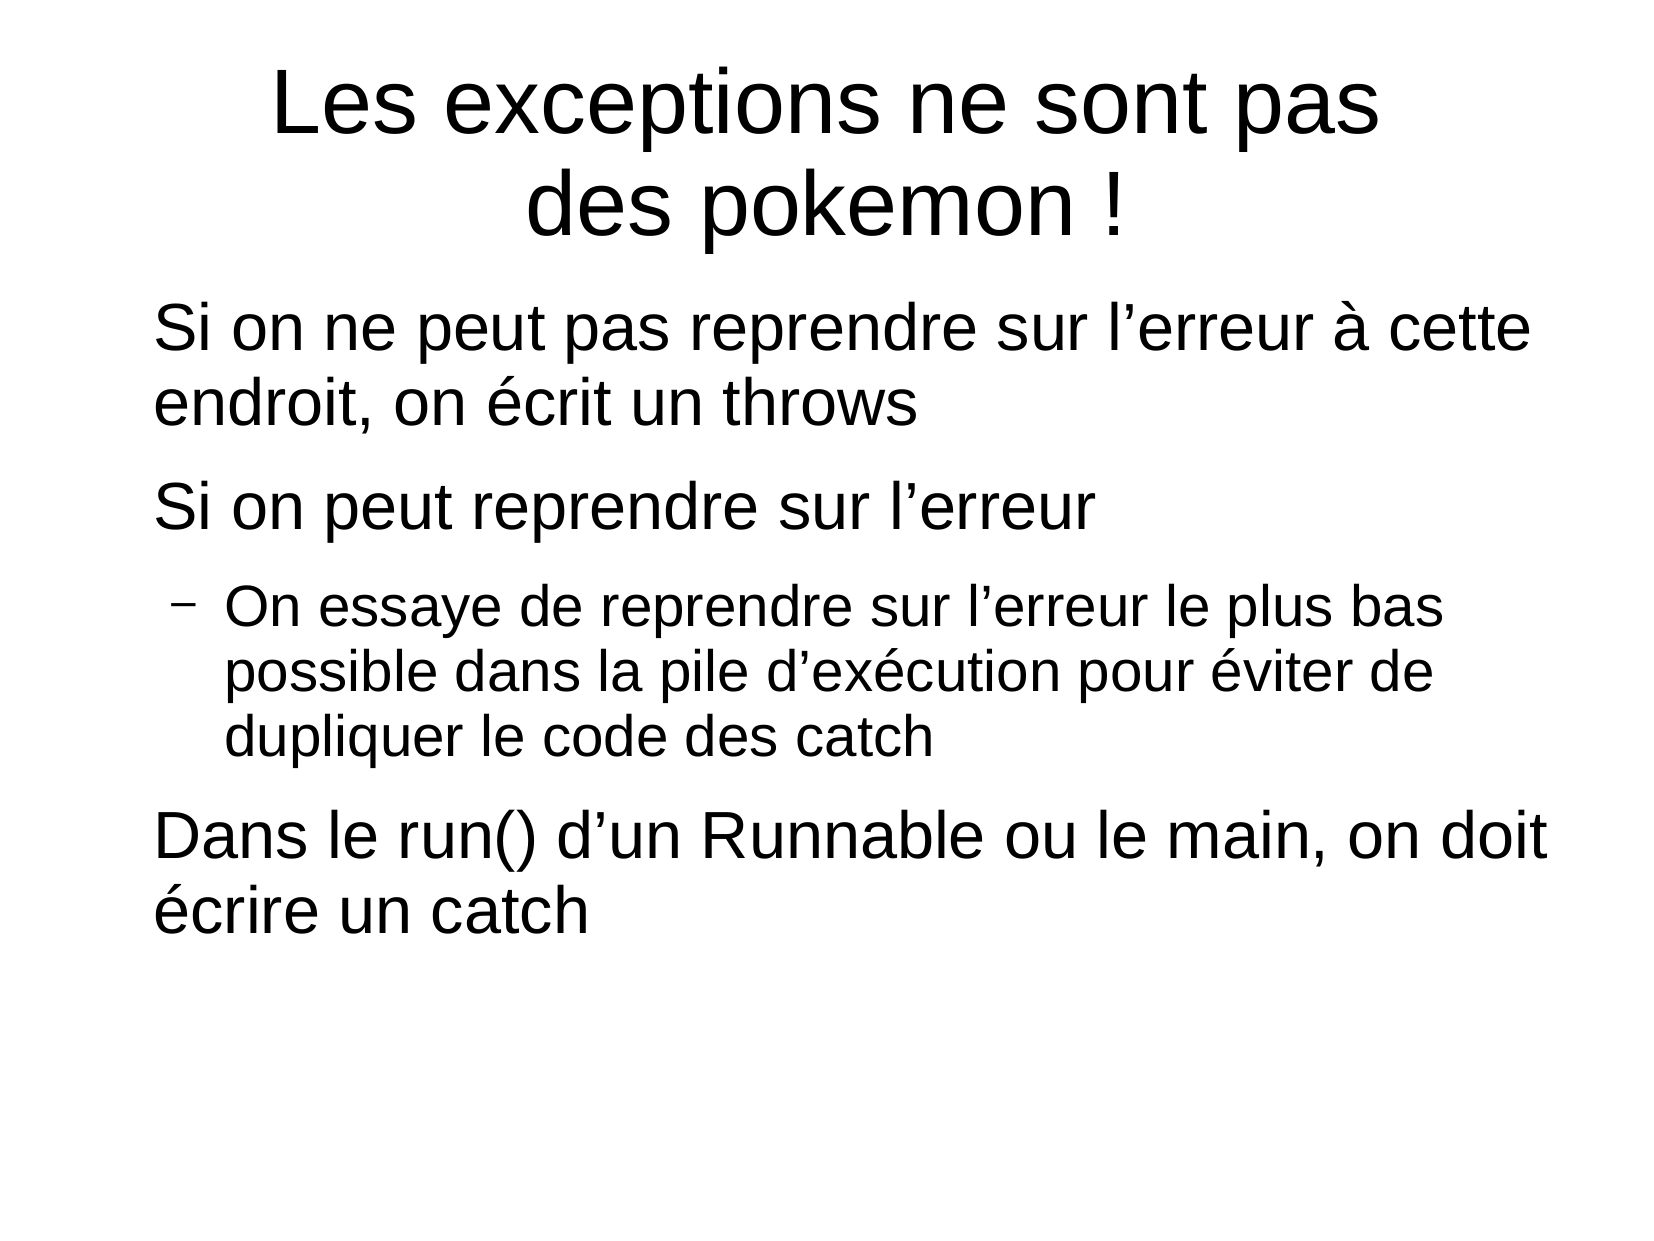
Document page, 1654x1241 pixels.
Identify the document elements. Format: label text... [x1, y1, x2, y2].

list Si on ne peut pas reprendre sur l’erreur à cette endroit, on écrit un throws Si on peut reprendre sur l’erreur On essaye de reprendre sur l’erreur le plus bas possible dans la pile d’exécution pour éviter de dupliquer le code des catch Dans le run() d’un Runnable ou le main, on doit écrire un catch [82, 290, 1571, 991]
title Les exceptions ne sont pas des pokemon ! [82, 49, 1571, 257]
